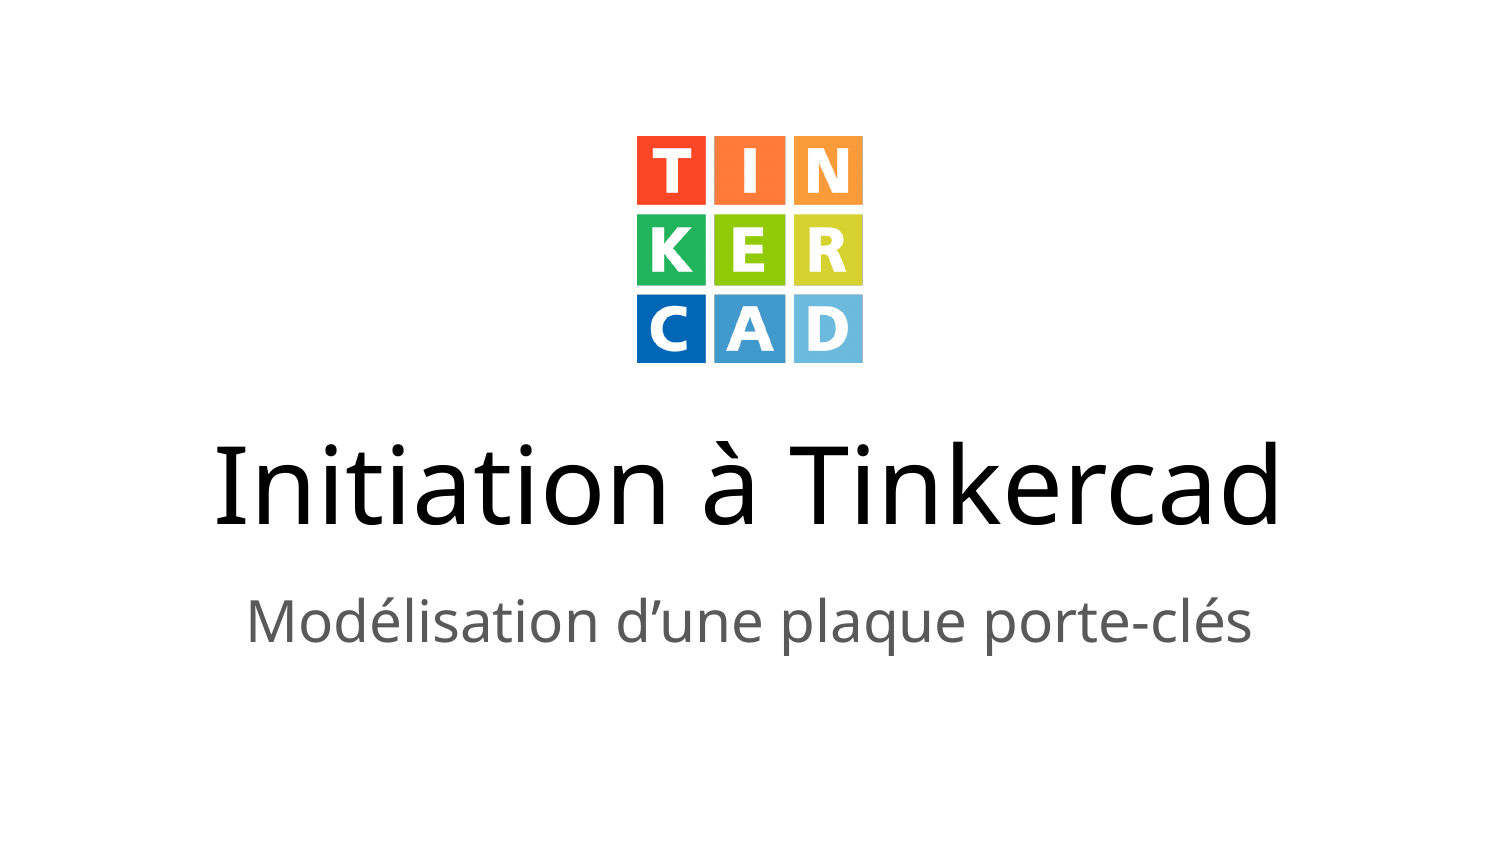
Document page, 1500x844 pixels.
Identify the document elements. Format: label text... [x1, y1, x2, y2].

subtitle Modélisation d’une plaque porte-clés [51, 564, 1449, 695]
picture [637, 136, 863, 363]
title Initiation à Tinkercad [51, 234, 1449, 564]
